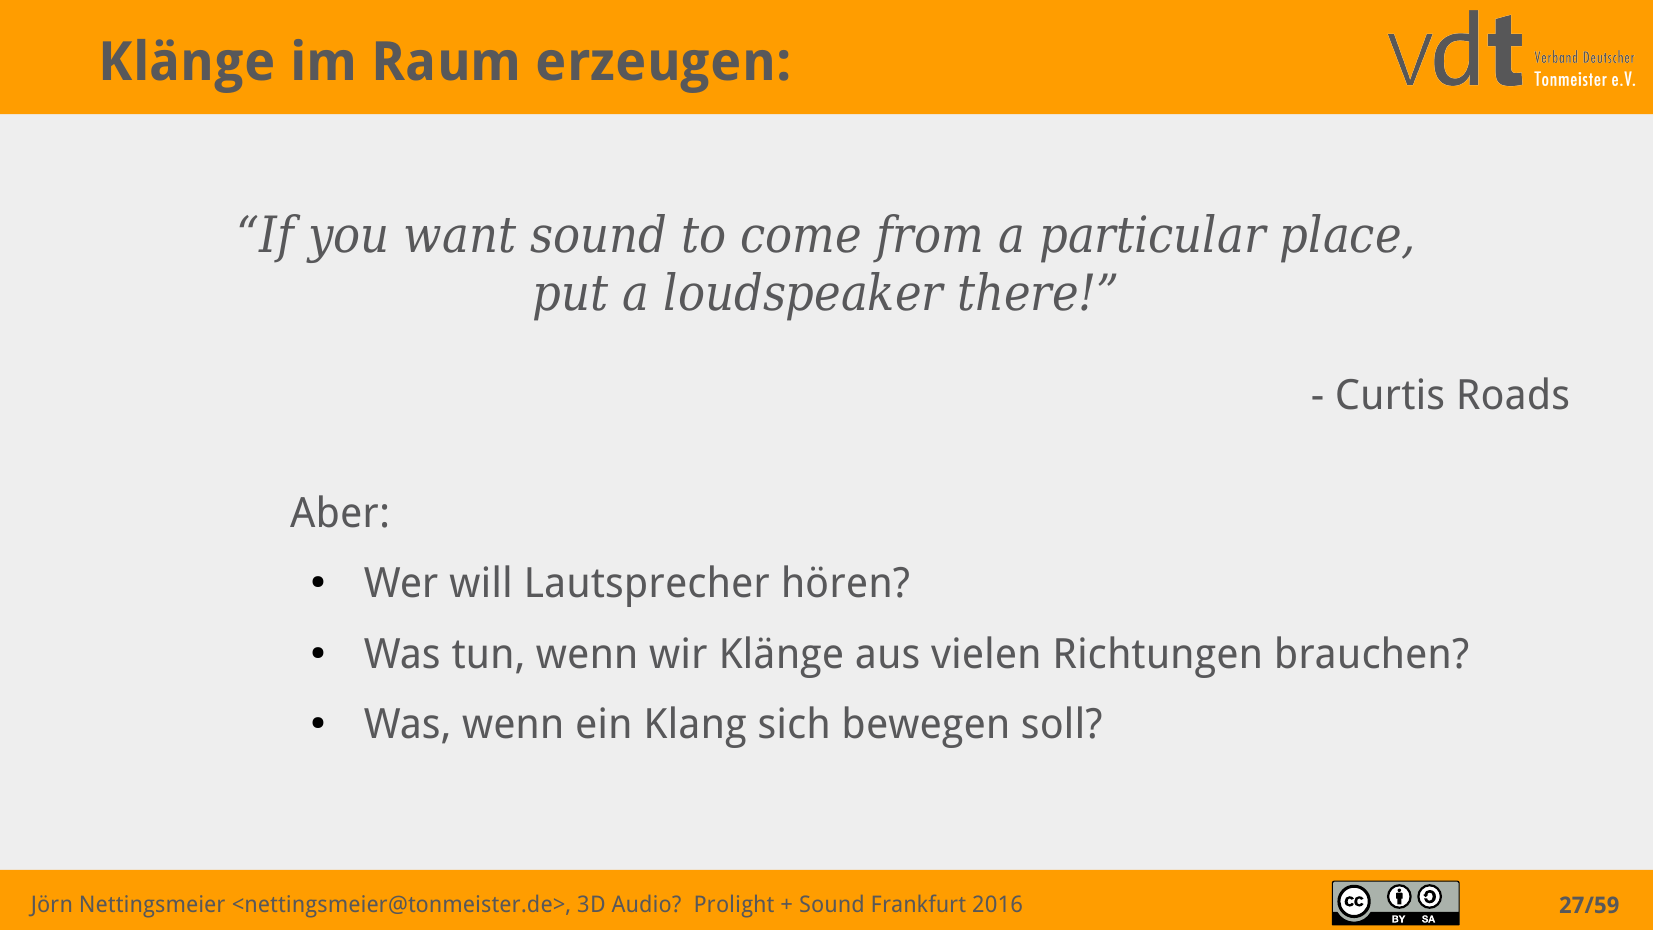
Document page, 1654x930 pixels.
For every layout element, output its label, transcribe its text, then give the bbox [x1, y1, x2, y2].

title Klänge im Raum erzeugen: [98, 4, 1216, 119]
text_box “If you want sound to come from a particular place, put a loudspeaker there!” - Curtis Roads [82, 159, 1571, 534]
list Aber: Wer will Lautsprecher hören? Was tun, wenn wir Klänge aus vielen Richtungen brauchen? Was, wenn ein Klang sich bewegen soll? [219, 534, 1471, 846]
picture [1377, 0, 1646, 104]
